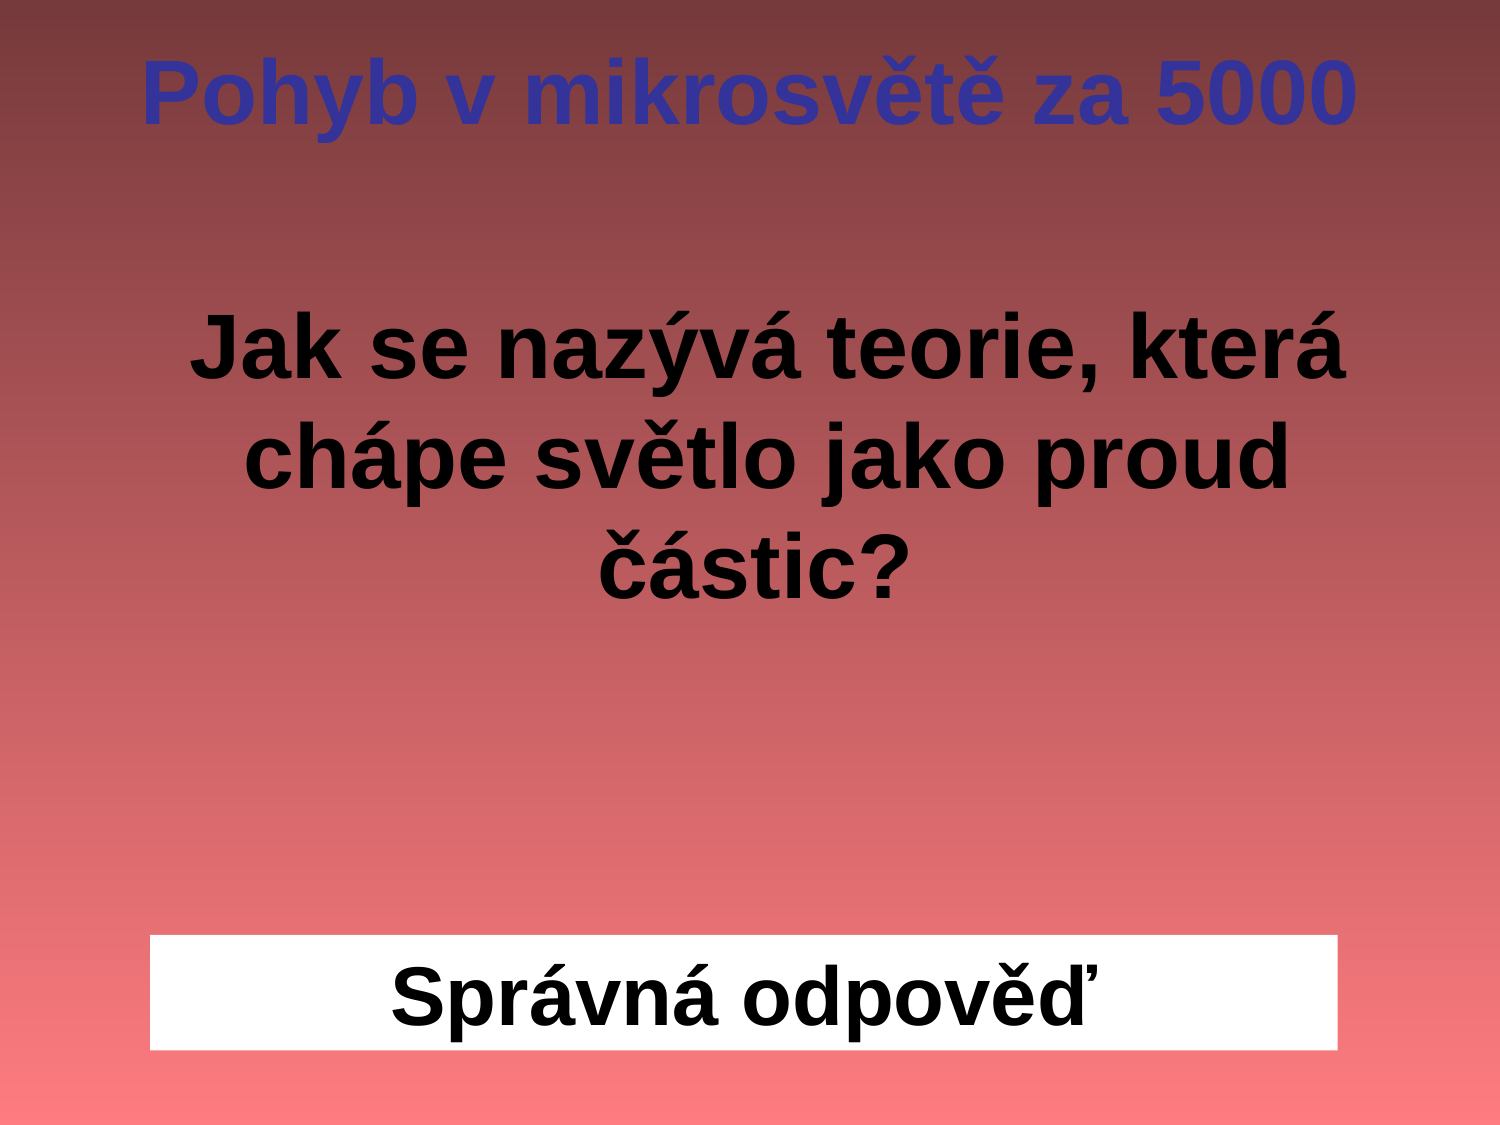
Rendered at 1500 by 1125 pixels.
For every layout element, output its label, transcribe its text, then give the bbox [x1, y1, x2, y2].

text_box Správná odpověď [150, 934, 1338, 1051]
text_box Pohyb v mikrosvětě za 5000 [0, 24, 1500, 151]
text_box Jak se nazývá teorie, která chápe světlo jako proud částic? [112, 278, 1426, 625]
